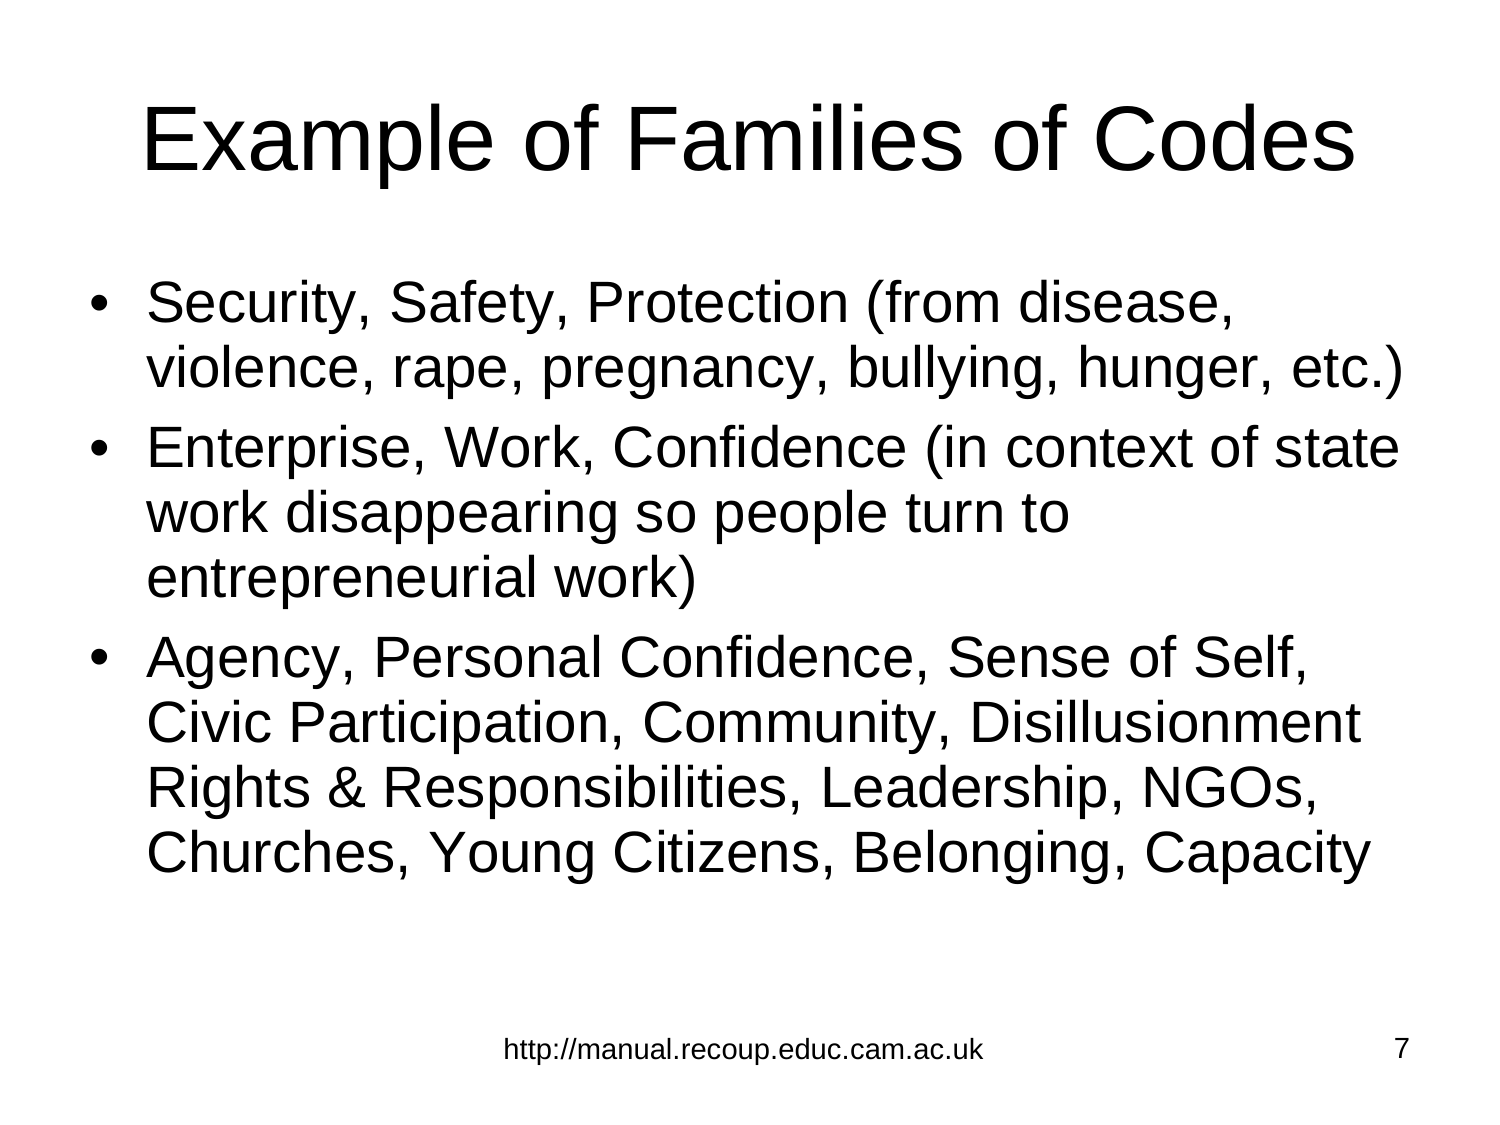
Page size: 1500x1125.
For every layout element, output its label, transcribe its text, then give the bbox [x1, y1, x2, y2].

list Security, Safety, Protection (from disease, violence, rape, pregnancy, bullying, hunger, etc.) Enterprise, Work, Confidence (in context of state work disappearing so people turn to entrepreneurial work) Agency, Personal Confidence, Sense of Self, Civic Participation, Community, Disillusionment Rights & Responsibilities, Leadership, NGOs, Churches, Young Citizens, Belonging, Capacity [75, 262, 1426, 1006]
title Example of Families of Codes [75, 45, 1426, 233]
